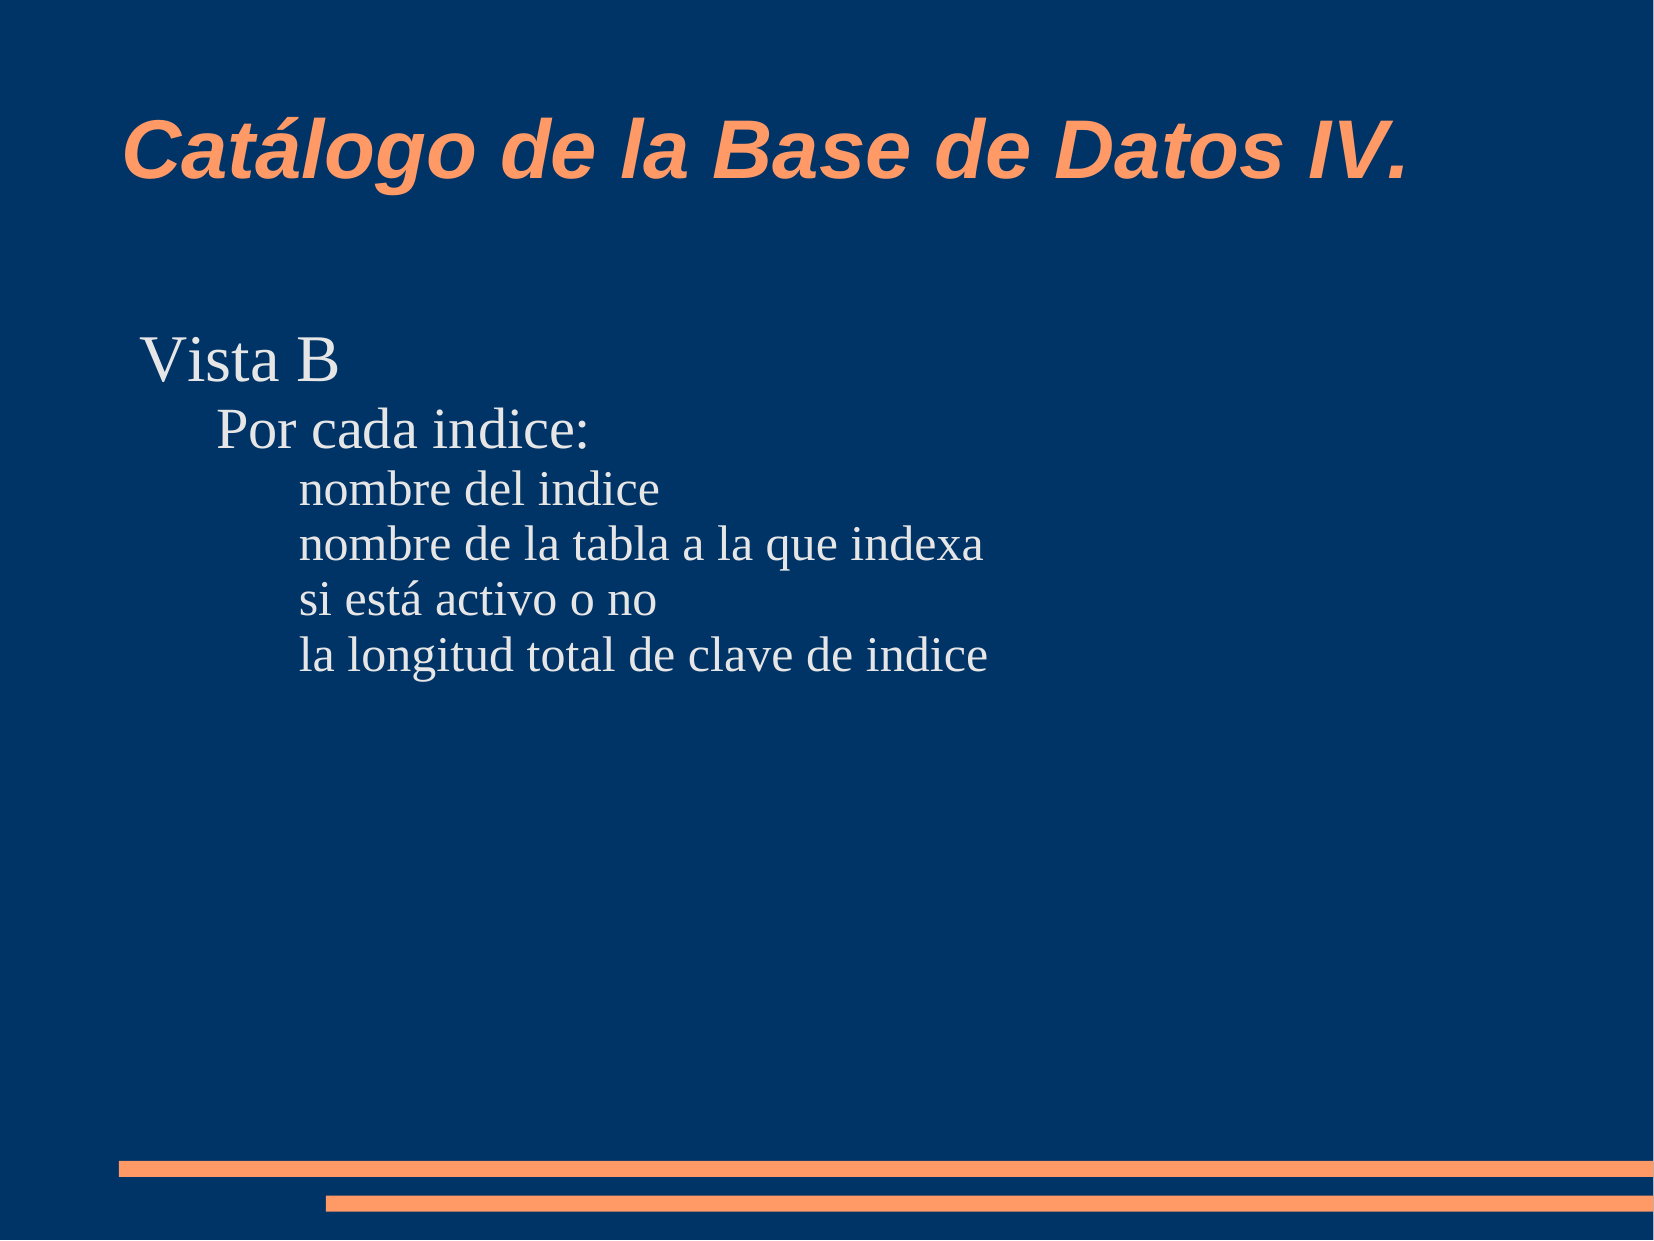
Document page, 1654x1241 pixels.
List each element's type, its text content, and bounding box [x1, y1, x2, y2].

title Catálogo de la Base de Datos IV. [121, 46, 1534, 254]
list Vista B Por cada indice: nombre del indice nombre de la tabla a la que indexa si está activo o no la longitud total de clave de indice [121, 322, 1561, 1133]
